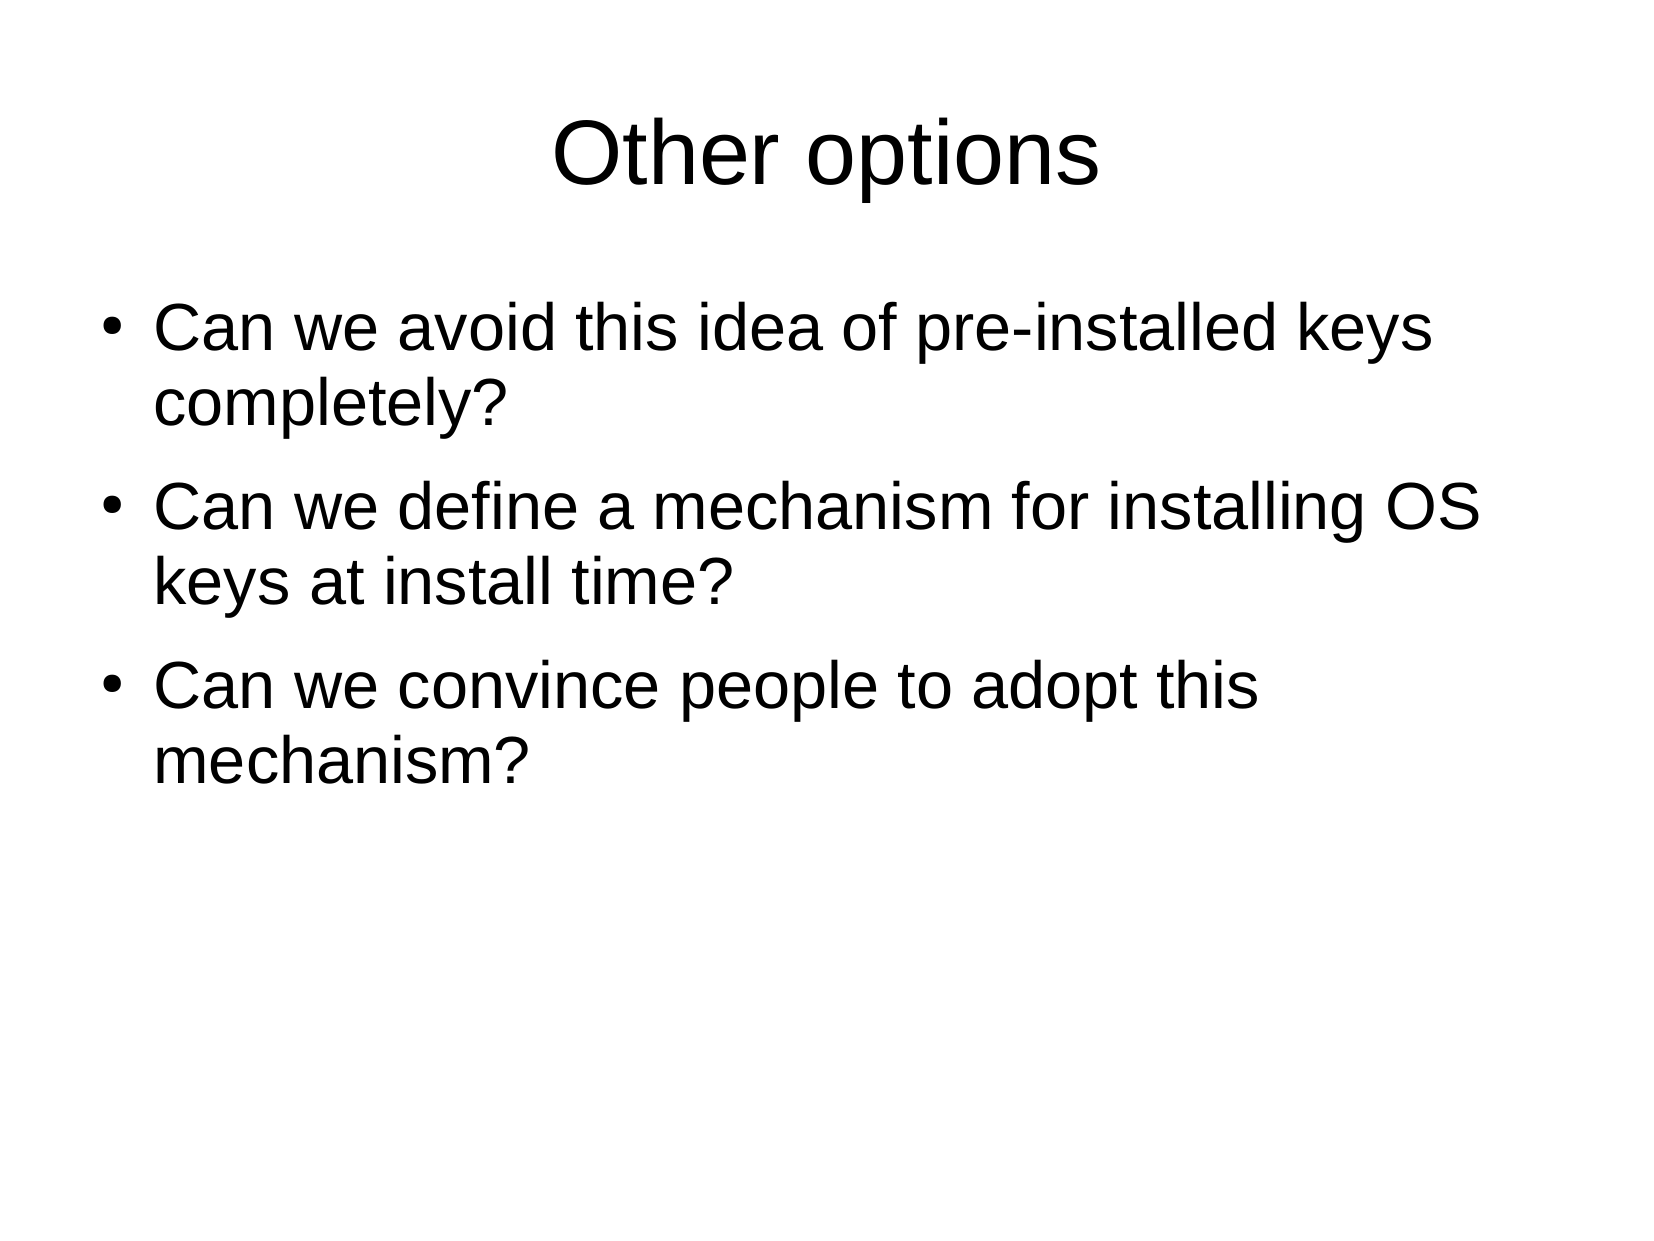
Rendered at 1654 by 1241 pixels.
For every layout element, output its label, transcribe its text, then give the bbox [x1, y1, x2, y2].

list Can we avoid this idea of pre-installed keys completely? Can we define a mechanism for installing OS keys at install time? Can we convince people to adopt this mechanism? [82, 290, 1538, 1010]
title Other options [82, 49, 1571, 257]
